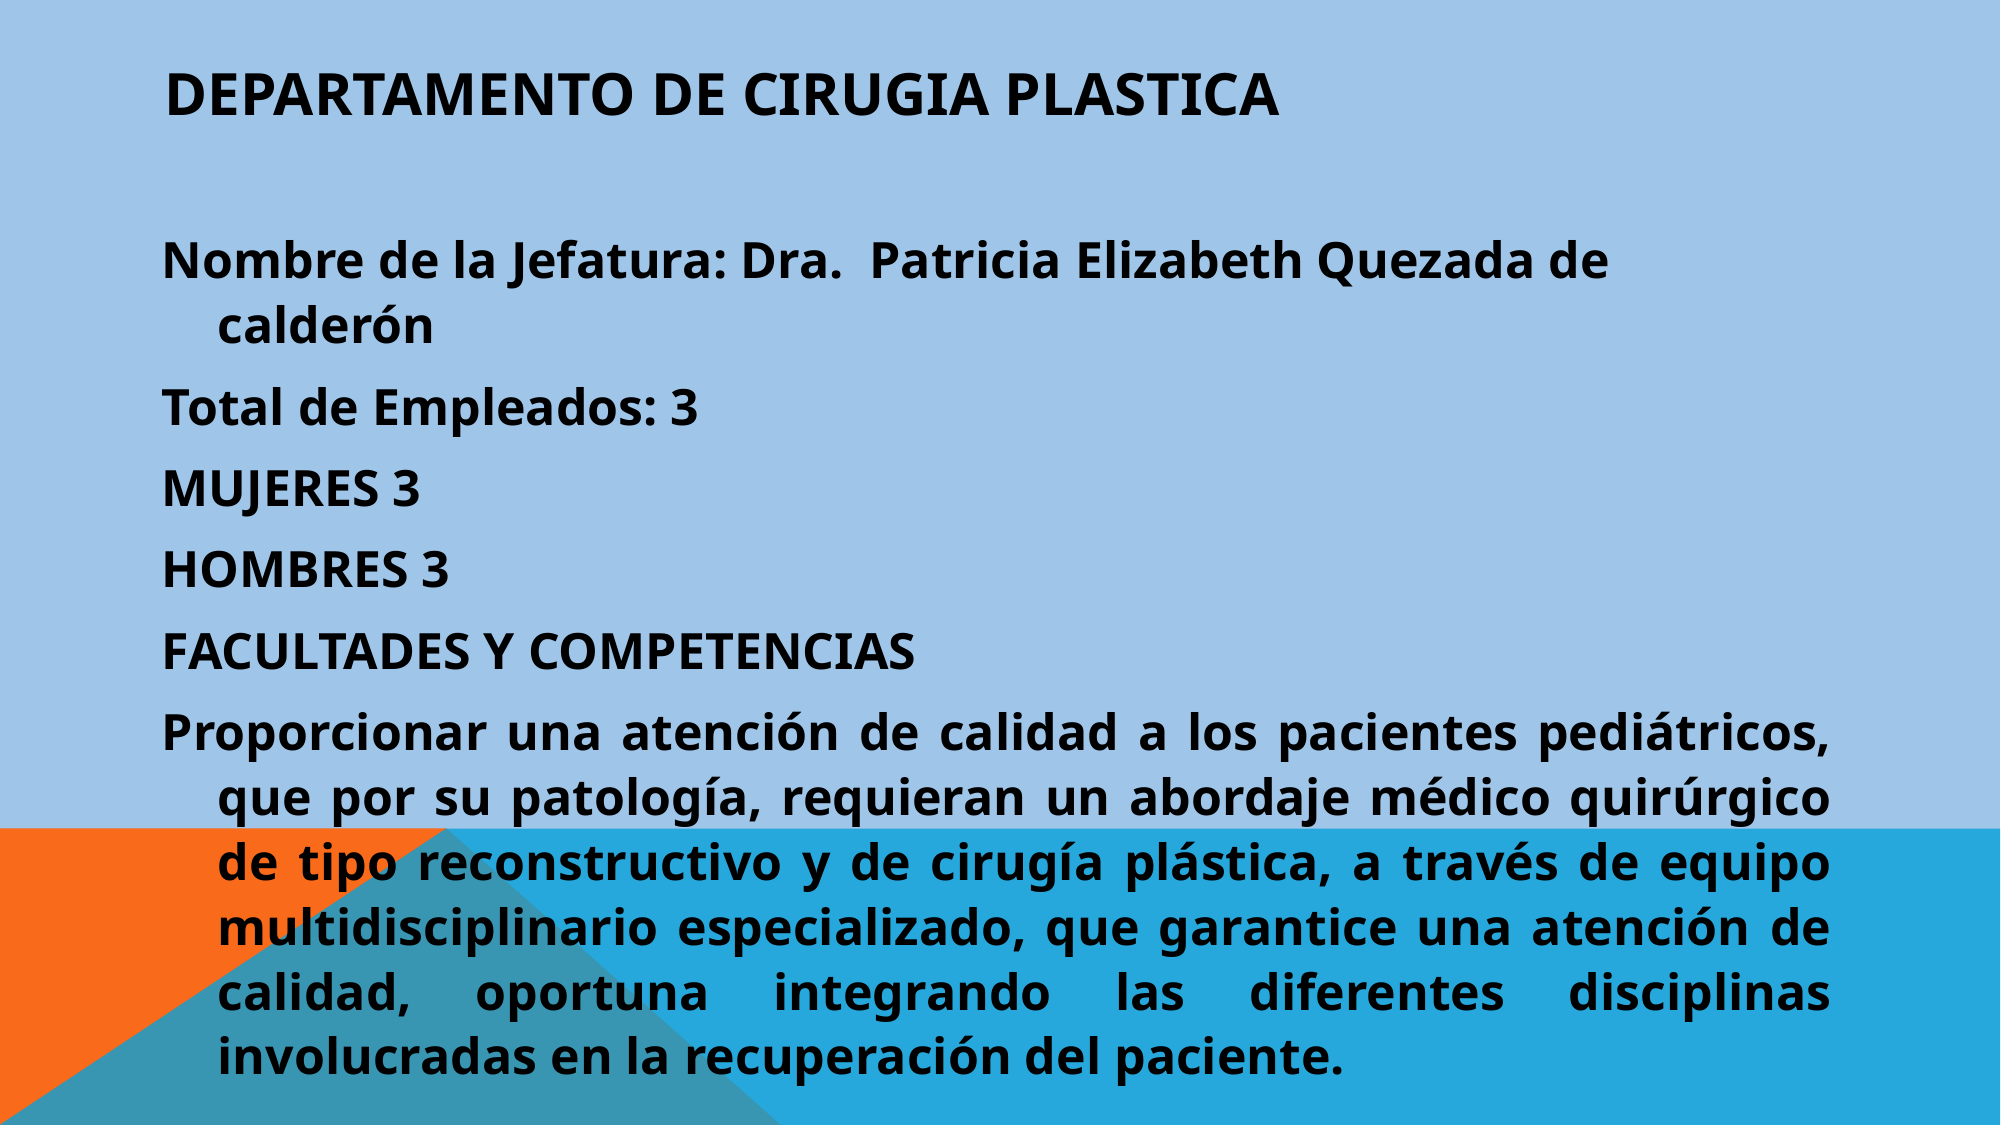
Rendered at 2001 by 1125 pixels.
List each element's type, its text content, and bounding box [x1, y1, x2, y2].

text_box DEPARTAMENTO DE CIRUGIA PLASTICA [149, 50, 1850, 220]
text_box Nombre de la Jefatura: Dra. Patricia Elizabeth Quezada de calderón Total de Empleados: 3 MUJERES 3 HOMBRES 3 FACULTADES Y COMPETENCIAS Proporcionar una atención de calidad a los pacientes pediátricos, que por su patología, requieran un abordaje médico quirúrgico de tipo reconstructivo y de cirugía plástica, a través de equipo multidisciplinario especializado, que garantice una atención de calidad, oportuna integrando las diferentes disciplinas involucradas en la recuperación del paciente. [146, 216, 1847, 1072]
